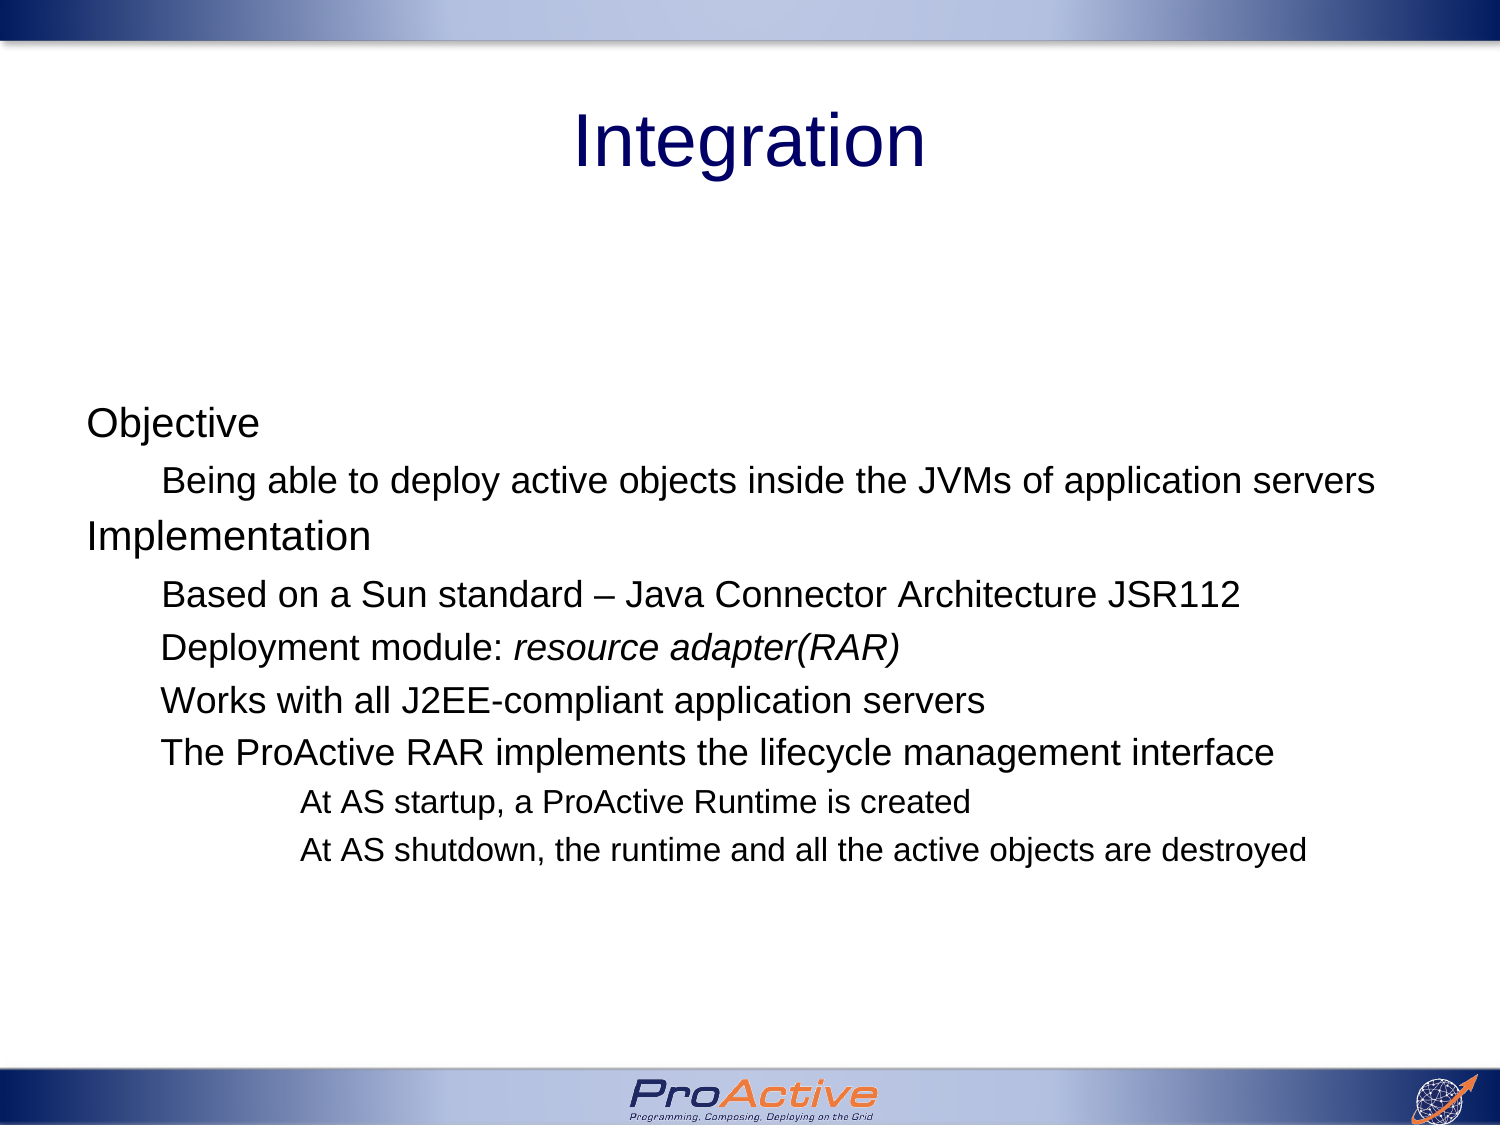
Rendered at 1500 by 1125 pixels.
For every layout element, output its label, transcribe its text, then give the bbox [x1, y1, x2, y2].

picture [0, 0, 1500, 57]
subtitle Objective Being able to deploy active objects inside the JVMs of application servers Implementation Based on a Sun standard – Java Connector Architecture JSR112 Deployment module: resource adapter(RAR) Works with all J2EE-compliant application servers The ProActive RAR implements the lifecycle management interface At AS startup, a ProActive Runtime is created At AS shutdown, the runtime and all the active objects are destroyed [75, 262, 1426, 1006]
picture [0, 1045, 1500, 1125]
title Integration [75, 46, 1426, 235]
